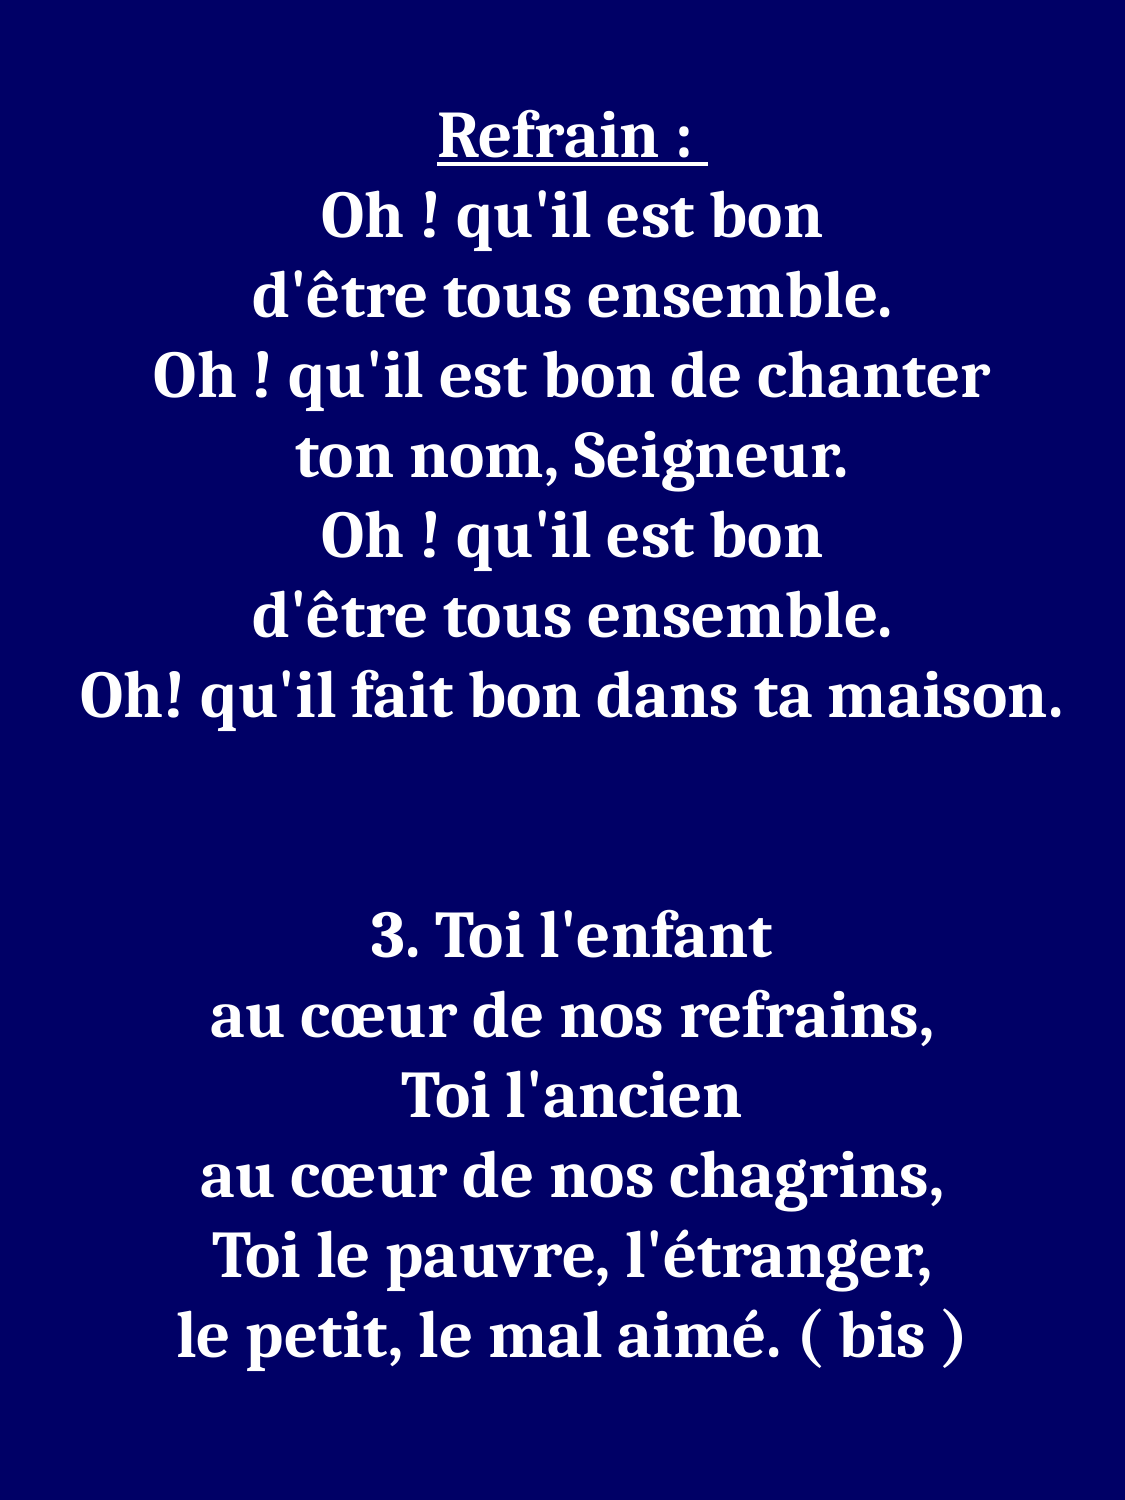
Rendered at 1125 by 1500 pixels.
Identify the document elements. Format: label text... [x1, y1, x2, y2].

text_box Refrain : Oh ! qu'il est bon d'être tous ensemble. Oh ! qu'il est bon de chanter ton nom, Seigneur. Oh ! qu'il est bon d'être tous ensemble. Oh! qu'il fait bon dans ta maison. 3. Toi l'enfant au cœur de nos refrains, Toi l'ancien au cœur de nos chagrins, Toi le pauvre, l'étranger, le petit, le mal aimé. ( bis ) [0, 23, 1125, 1379]
